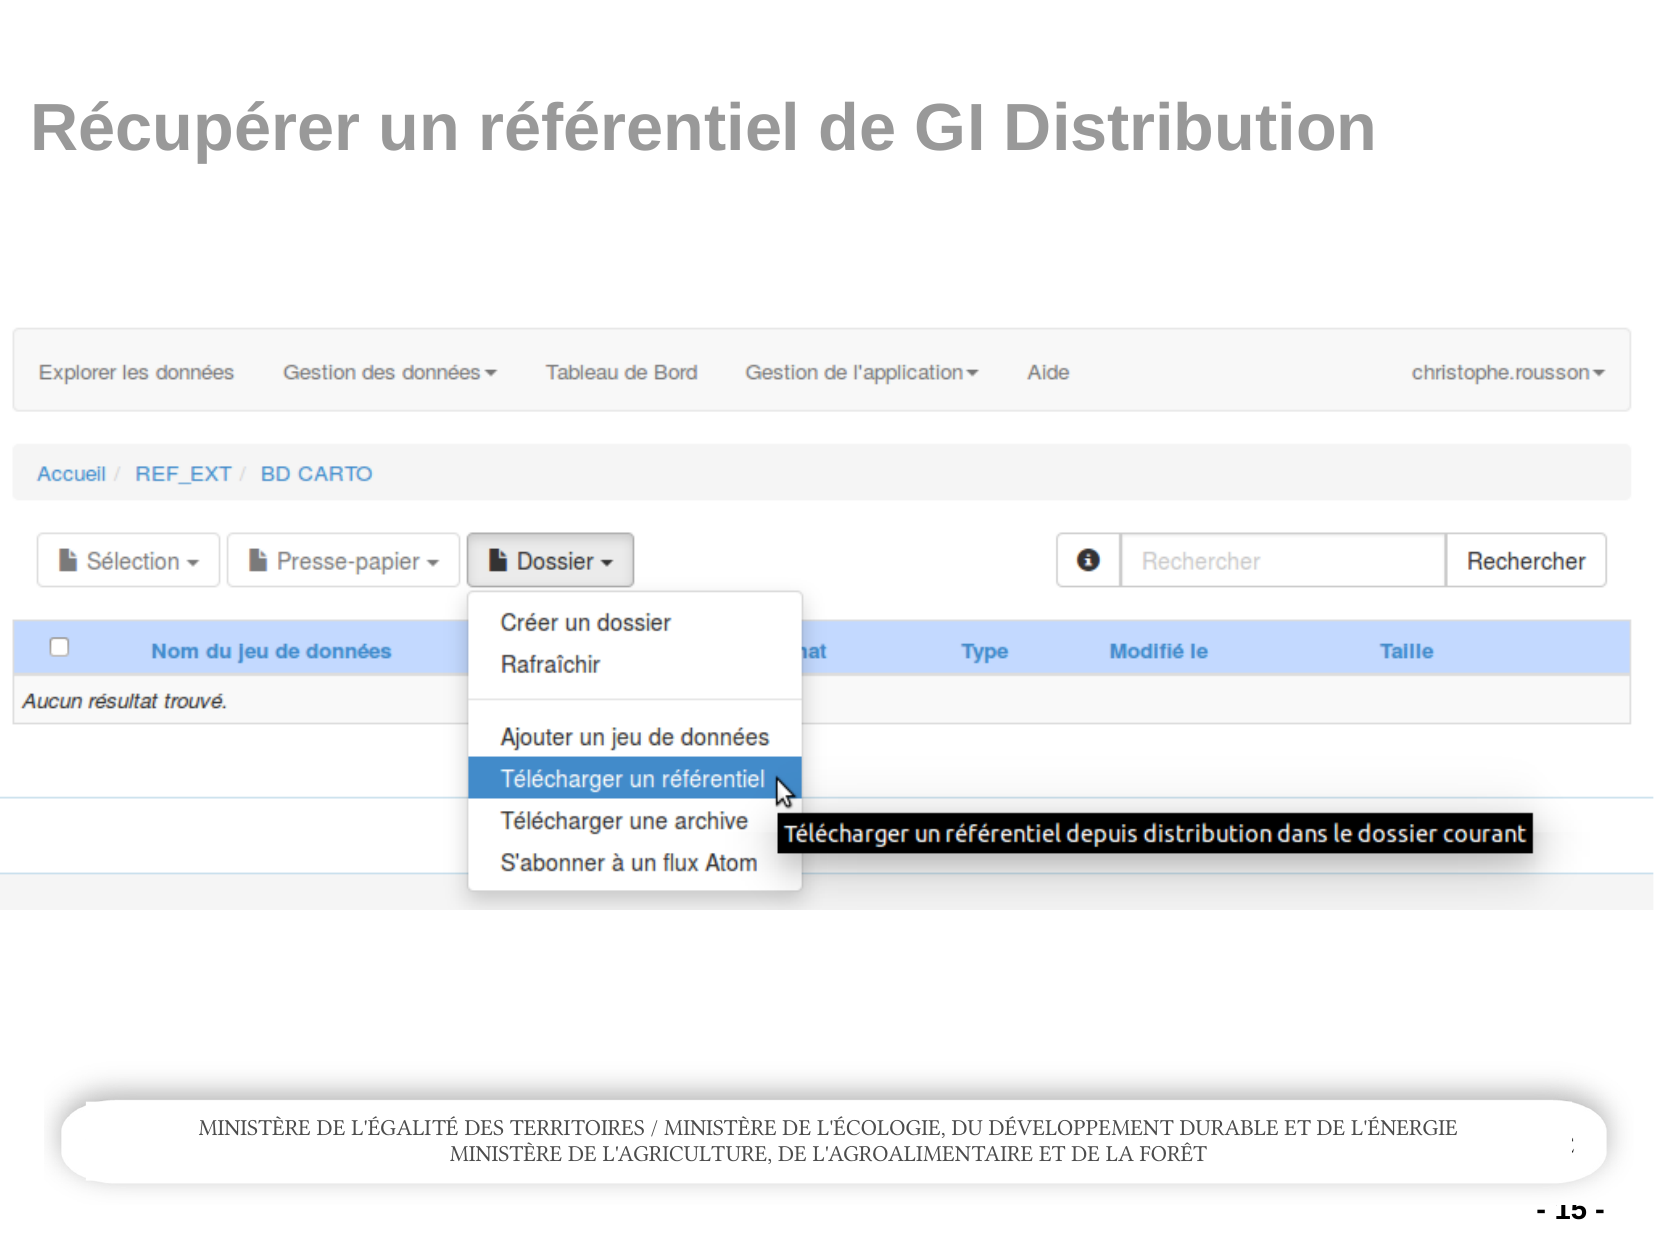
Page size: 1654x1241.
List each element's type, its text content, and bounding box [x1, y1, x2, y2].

picture [0, 312, 1654, 910]
picture [44, 1060, 1634, 1205]
title Récupérer un référentiel de GI Distribution [30, 28, 1612, 226]
